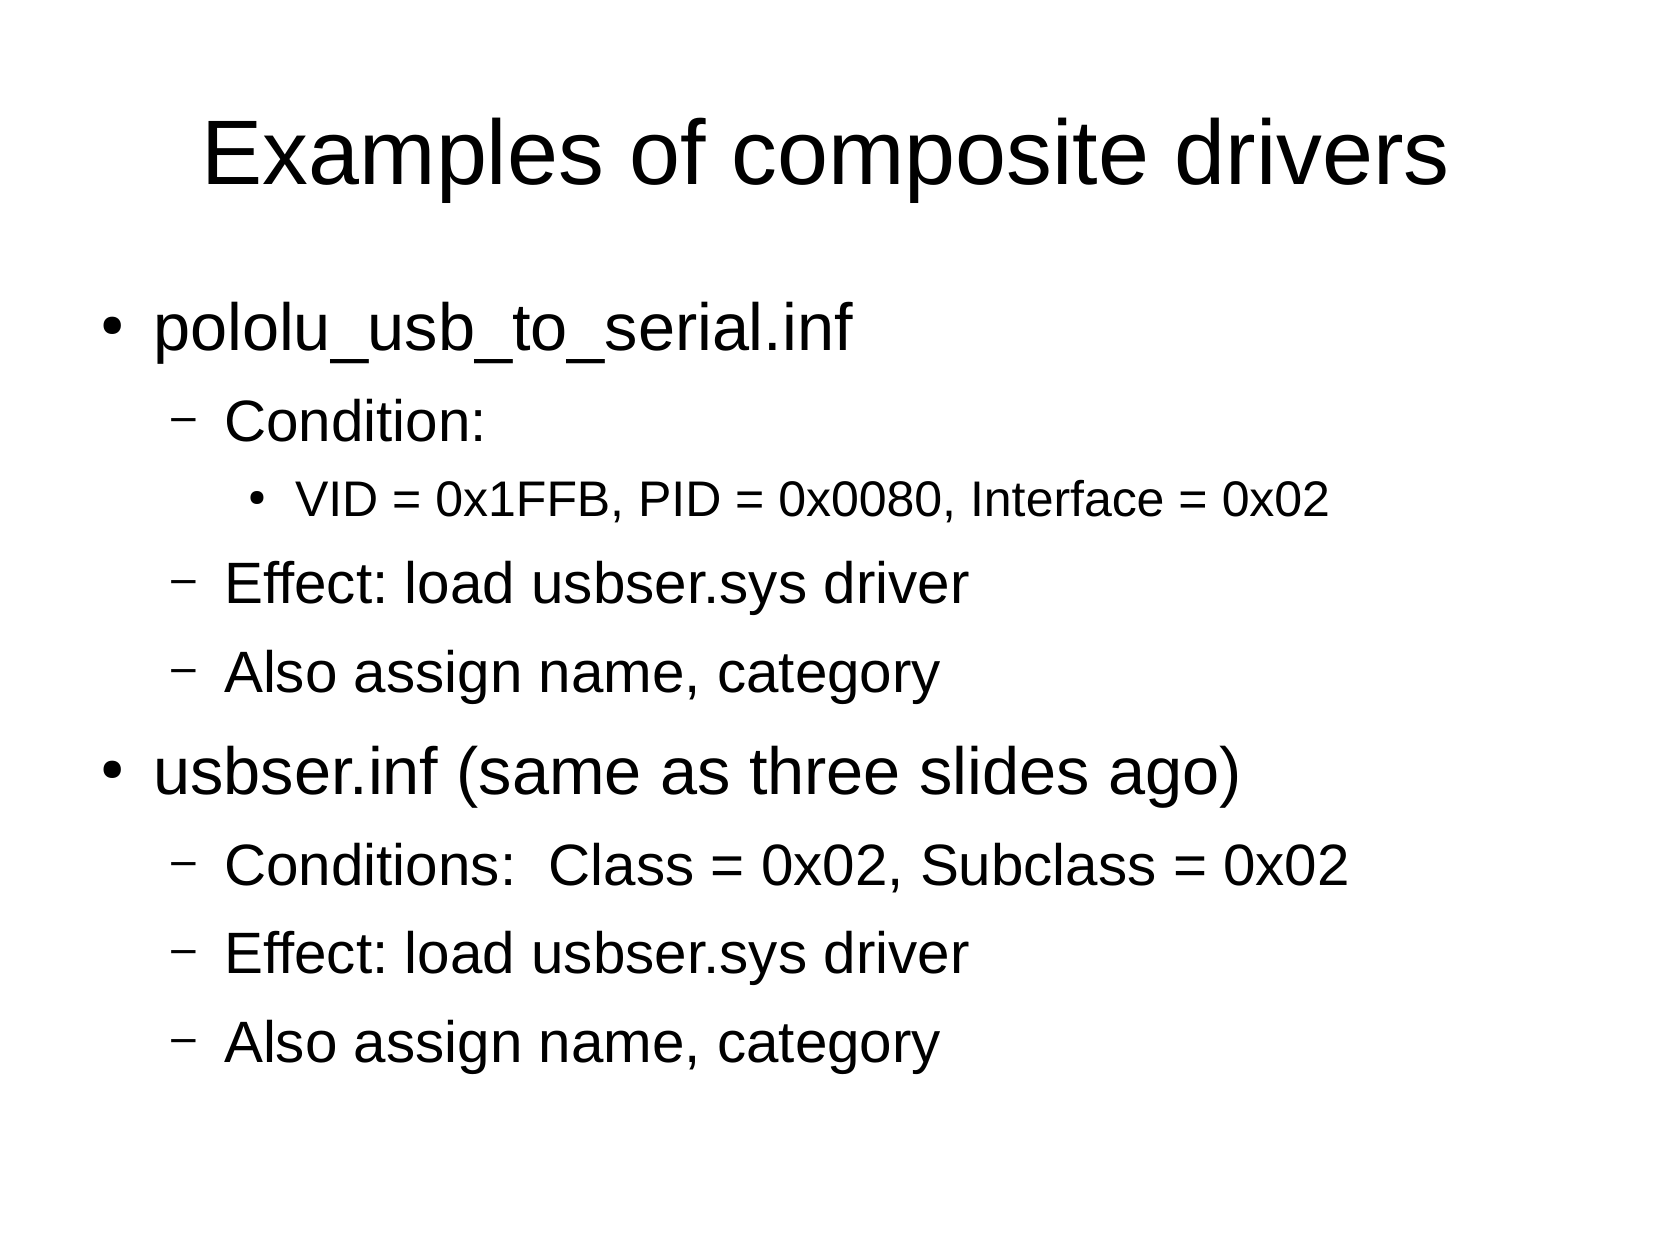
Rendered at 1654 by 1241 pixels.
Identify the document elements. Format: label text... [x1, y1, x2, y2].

list pololu_usb_to_serial.inf Condition: VID = 0x1FFB, PID = 0x0080, Interface = 0x02 Effect: load usbser.sys driver Also assign name, category usbser.inf (same as three slides ago) Conditions: Class = 0x02, Subclass = 0x02 Effect: load usbser.sys driver Also assign name, category [82, 290, 1571, 1111]
title Examples of composite drivers [82, 49, 1571, 257]
